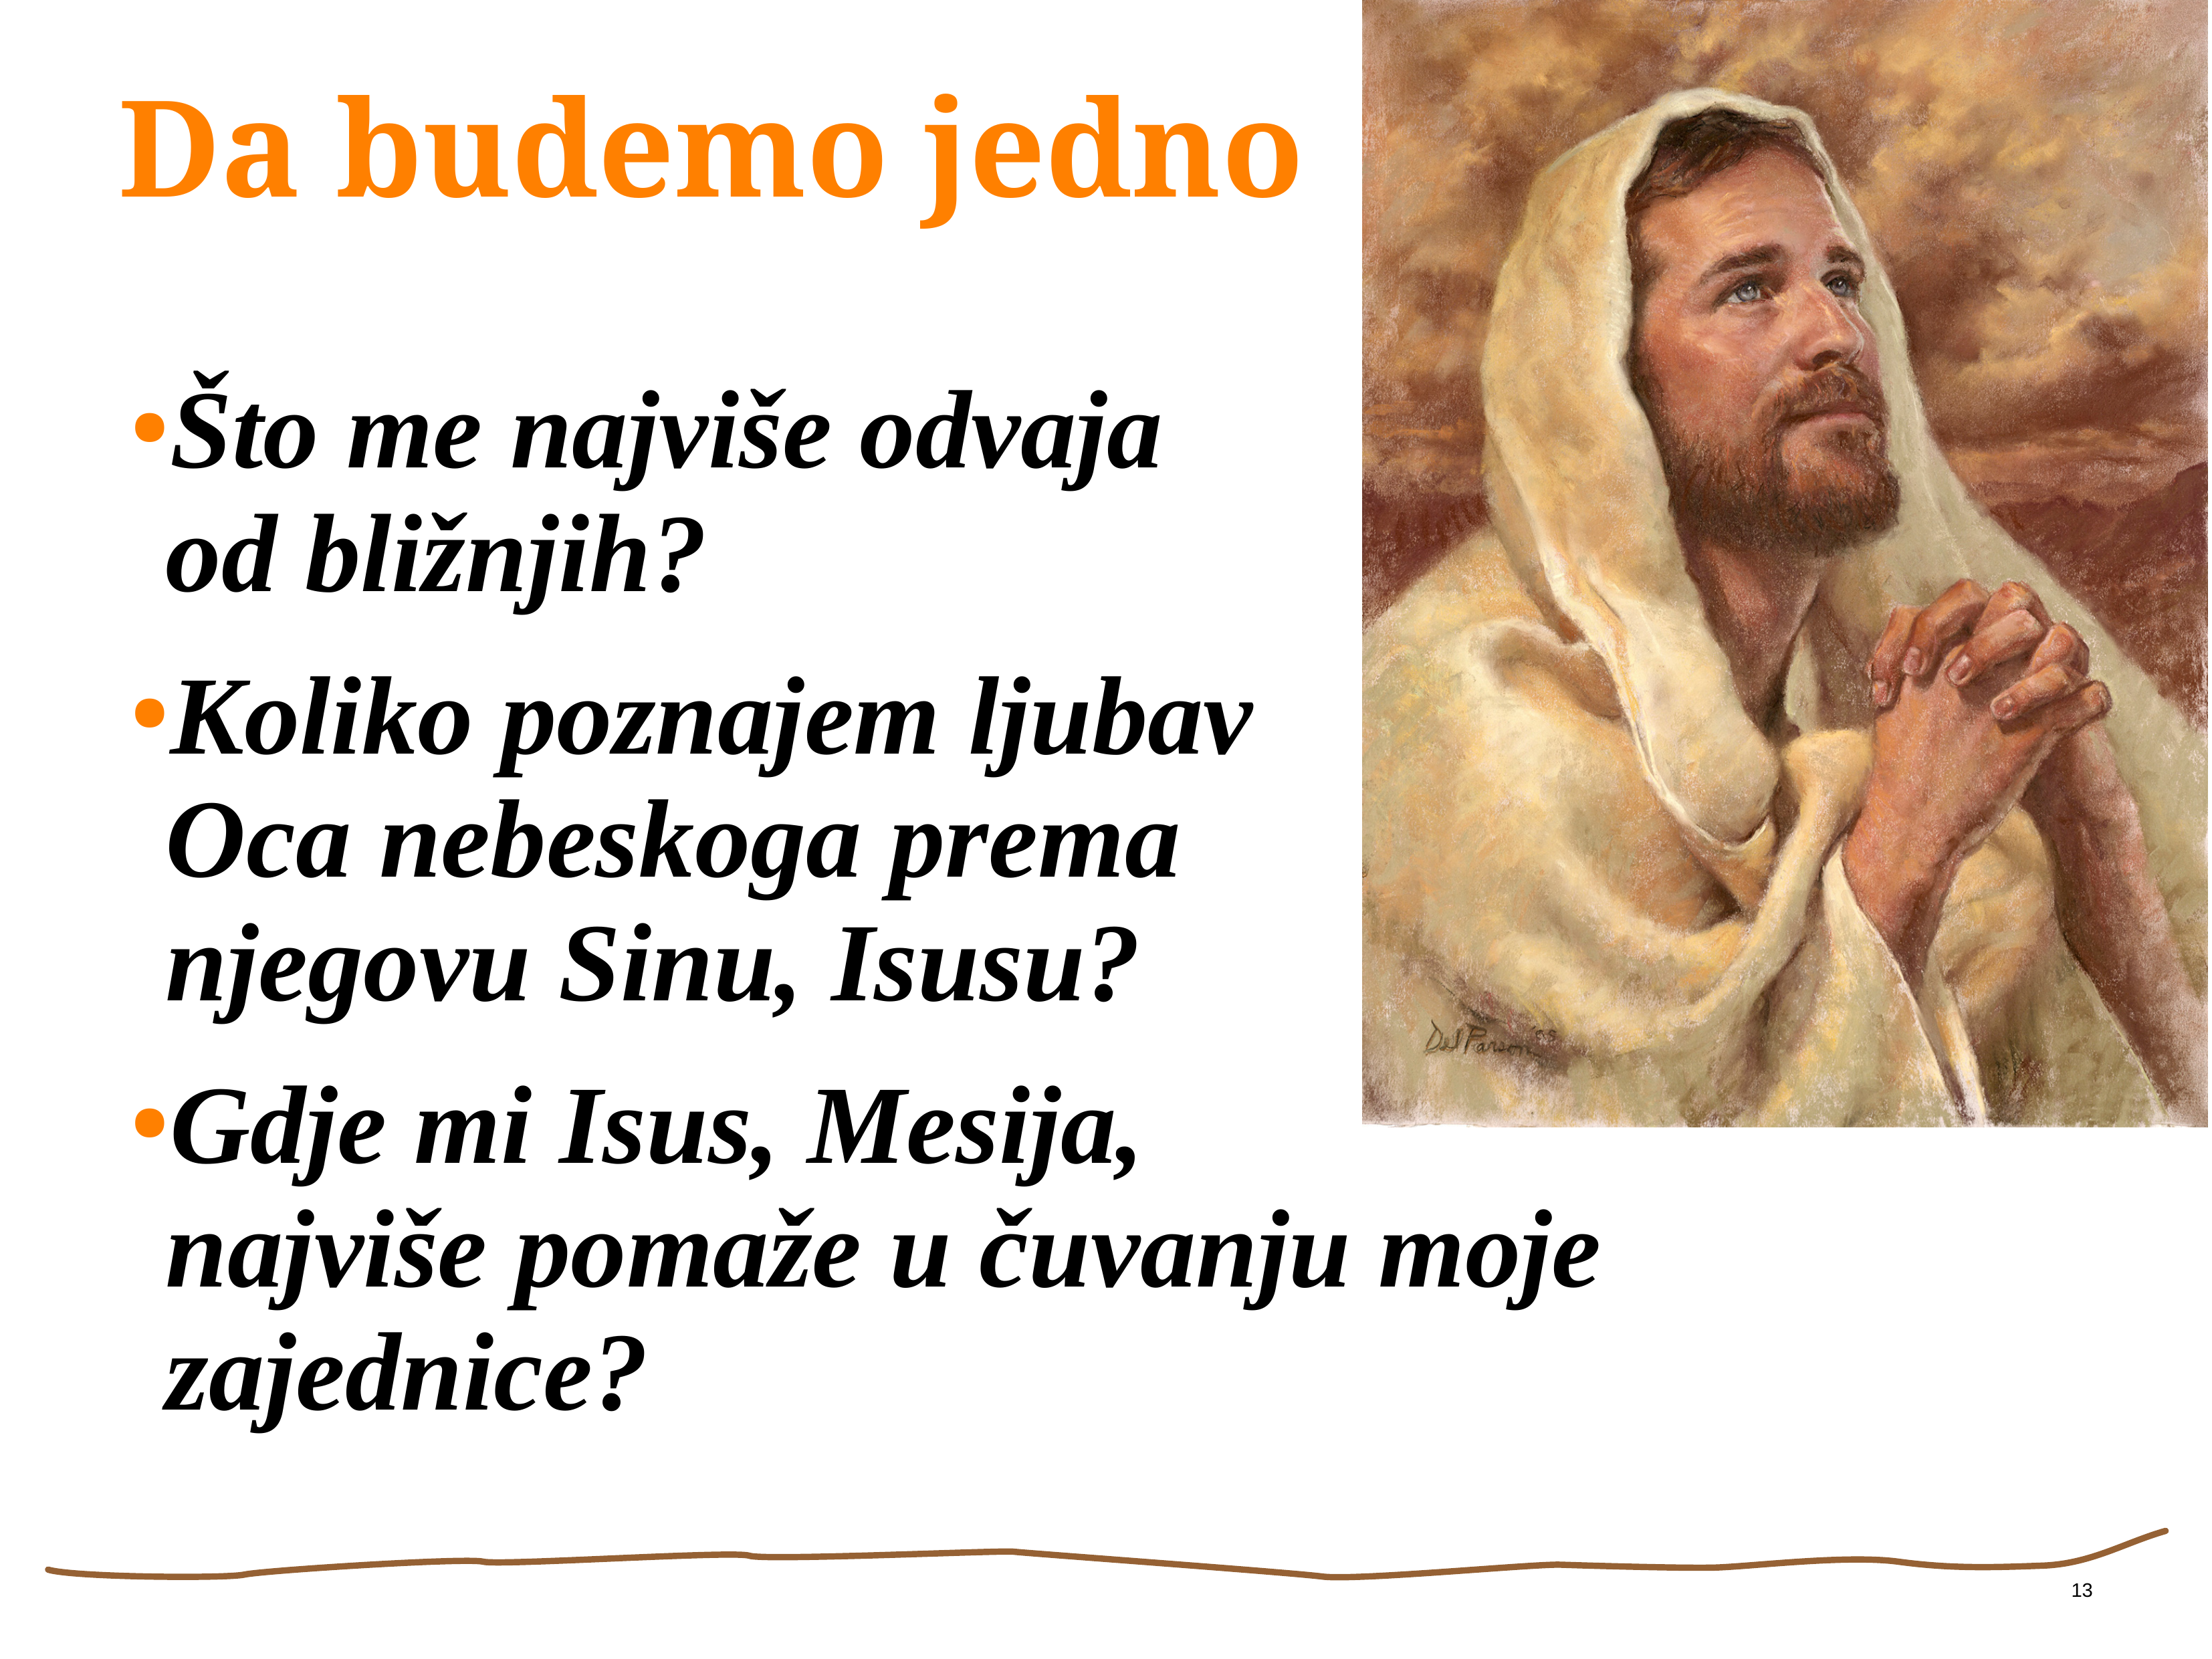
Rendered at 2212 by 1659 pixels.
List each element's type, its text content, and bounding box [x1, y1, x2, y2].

list Što me najviše odvaja od bližnjih? Koliko poznajem ljubav Oca nebeskoga prema njegovu Sinu, Isusu? Gdje mi Isus, Mesija, najviše pomaže u čuvanju moje zajednice? [118, 368, 2113, 1527]
picture [1362, 0, 2208, 1128]
title Da budemo jedno [118, 52, 1362, 237]
